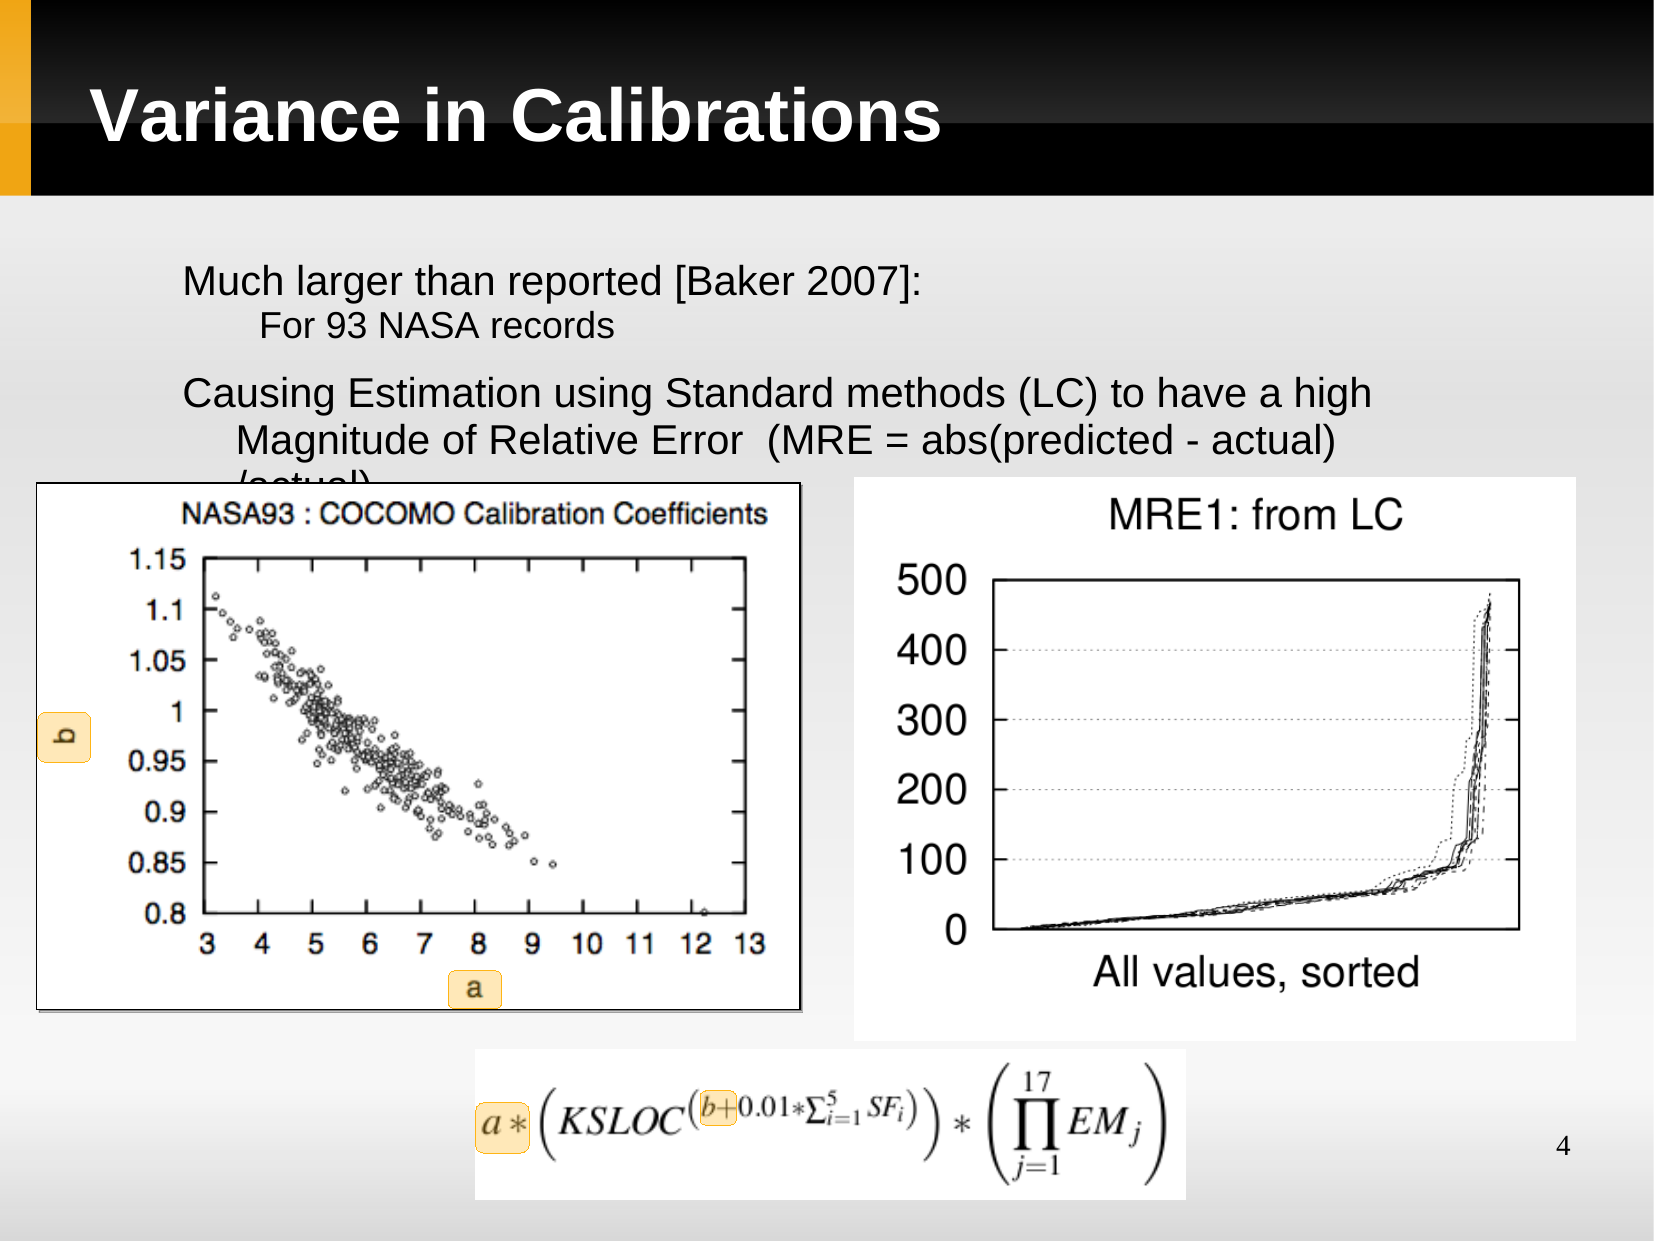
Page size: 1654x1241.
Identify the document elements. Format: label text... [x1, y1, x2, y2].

text_box [37, 712, 91, 763]
text_box [475, 1102, 530, 1154]
text_box [448, 970, 502, 1009]
picture [0, 0, 1654, 1241]
list Much larger than reported [Baker 2007]: For 93 NASA records Causing Estimation using Standard methods (LC) to have a high Magnitude of Relative Error (MRE = abs(predicted - actual) /actual) [150, 250, 1501, 471]
text_box [700, 1090, 737, 1126]
title Variance in Calibrations [75, 37, 1480, 193]
